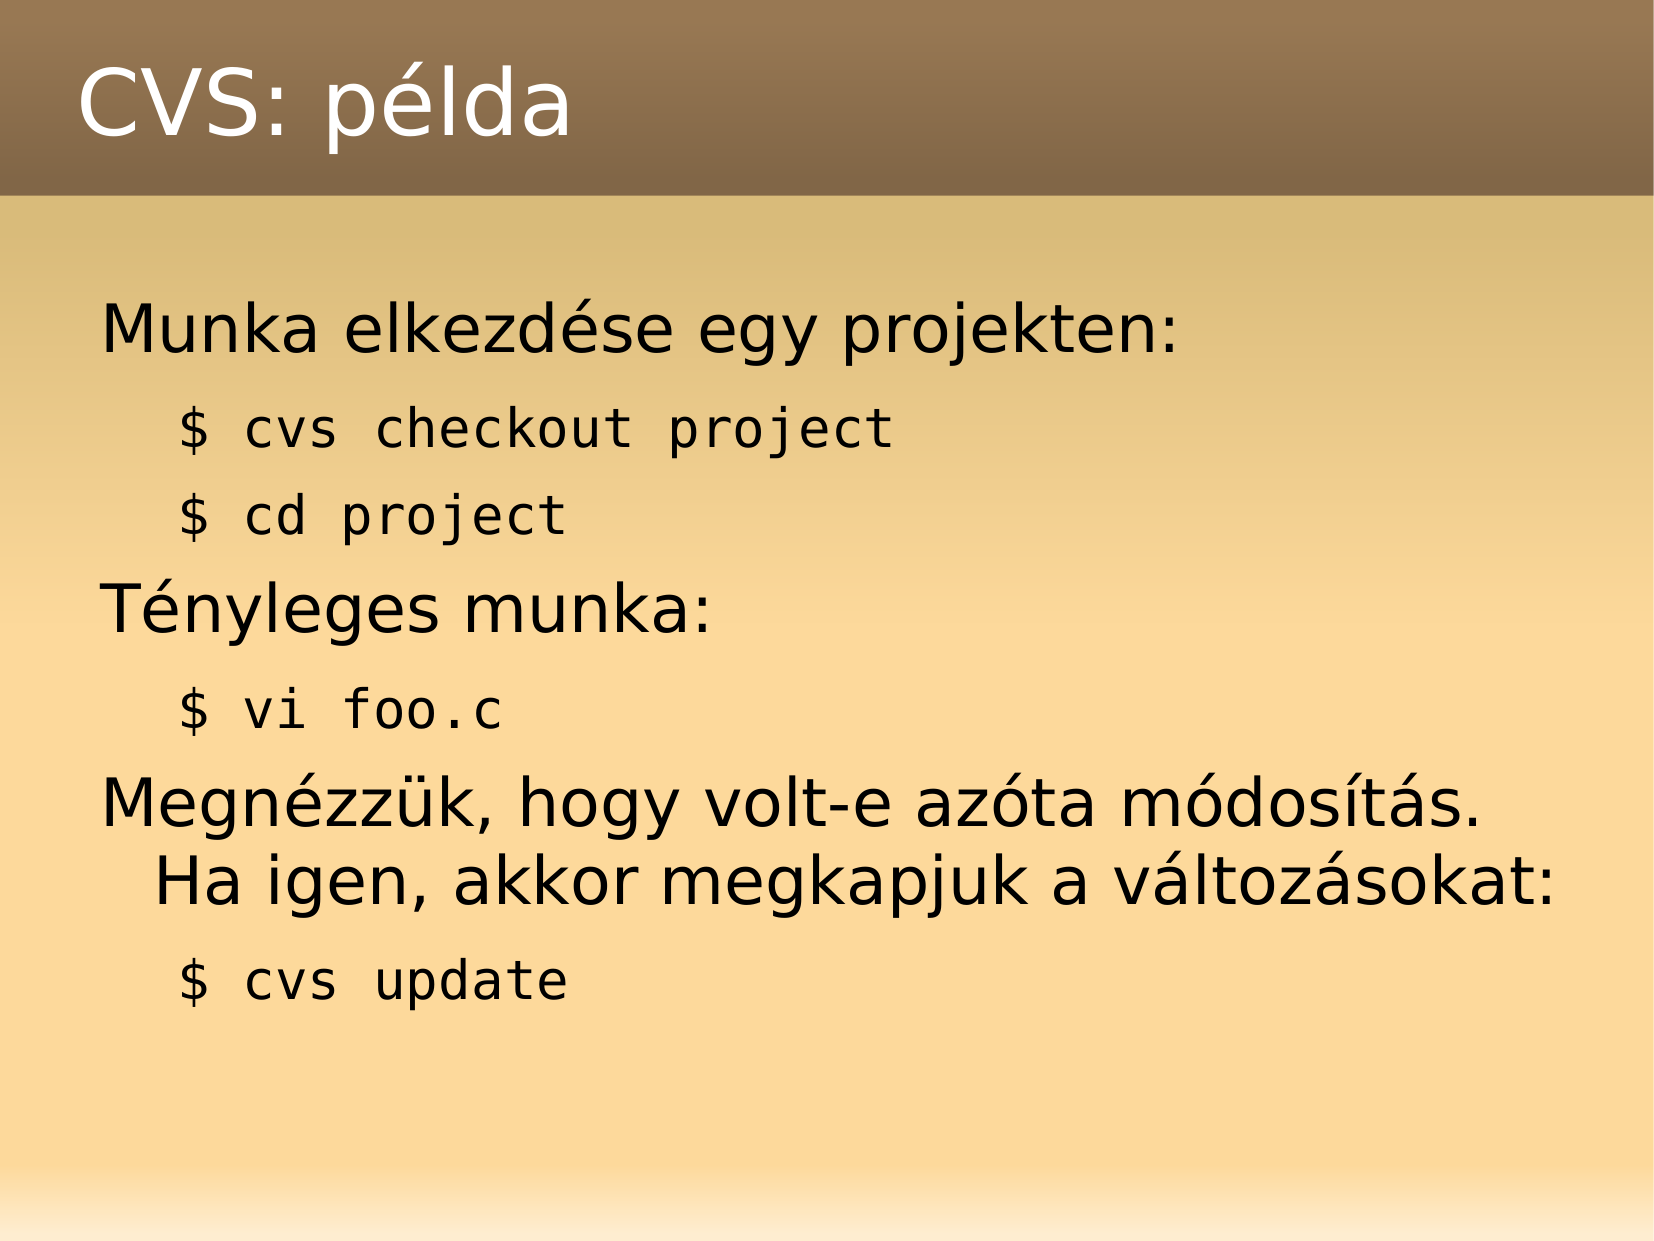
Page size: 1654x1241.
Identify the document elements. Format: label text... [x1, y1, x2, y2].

list Munka elkezdése egy projekten: $ cvs checkout project $ cd project Tényleges munka: $ vi foo.c Megnézzük, hogy volt-e azóta módosítás. Ha igen, akkor megkapjuk a változásokat: $ cvs update [82, 290, 1571, 1094]
picture [0, 0, 1654, 1241]
title CVS: példa [76, 7, 1565, 200]
